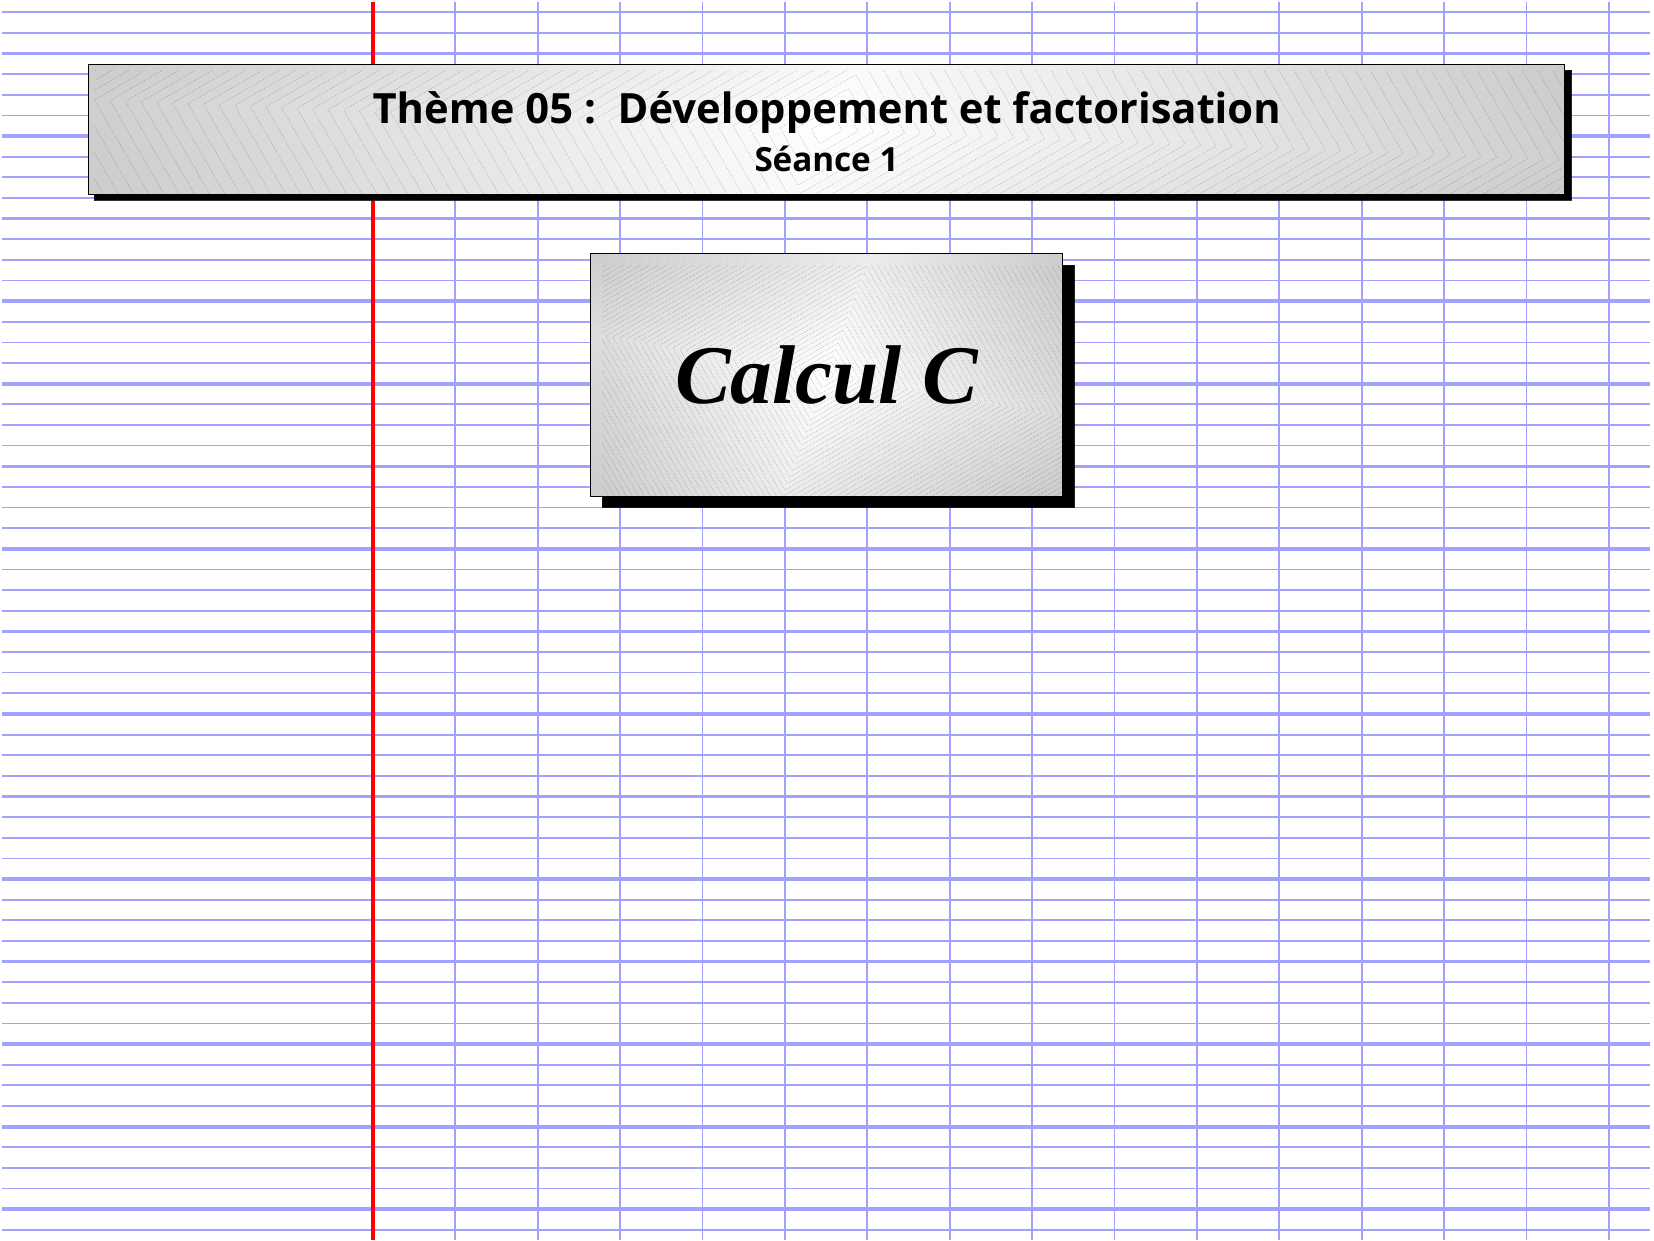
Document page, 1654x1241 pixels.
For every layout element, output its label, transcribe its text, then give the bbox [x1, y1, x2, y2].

text_box Calcul C [590, 253, 1063, 497]
text_box Thème 05 : Développement et factorisation Séance 1 [88, 64, 1565, 195]
picture [0, 0, 1654, 1241]
